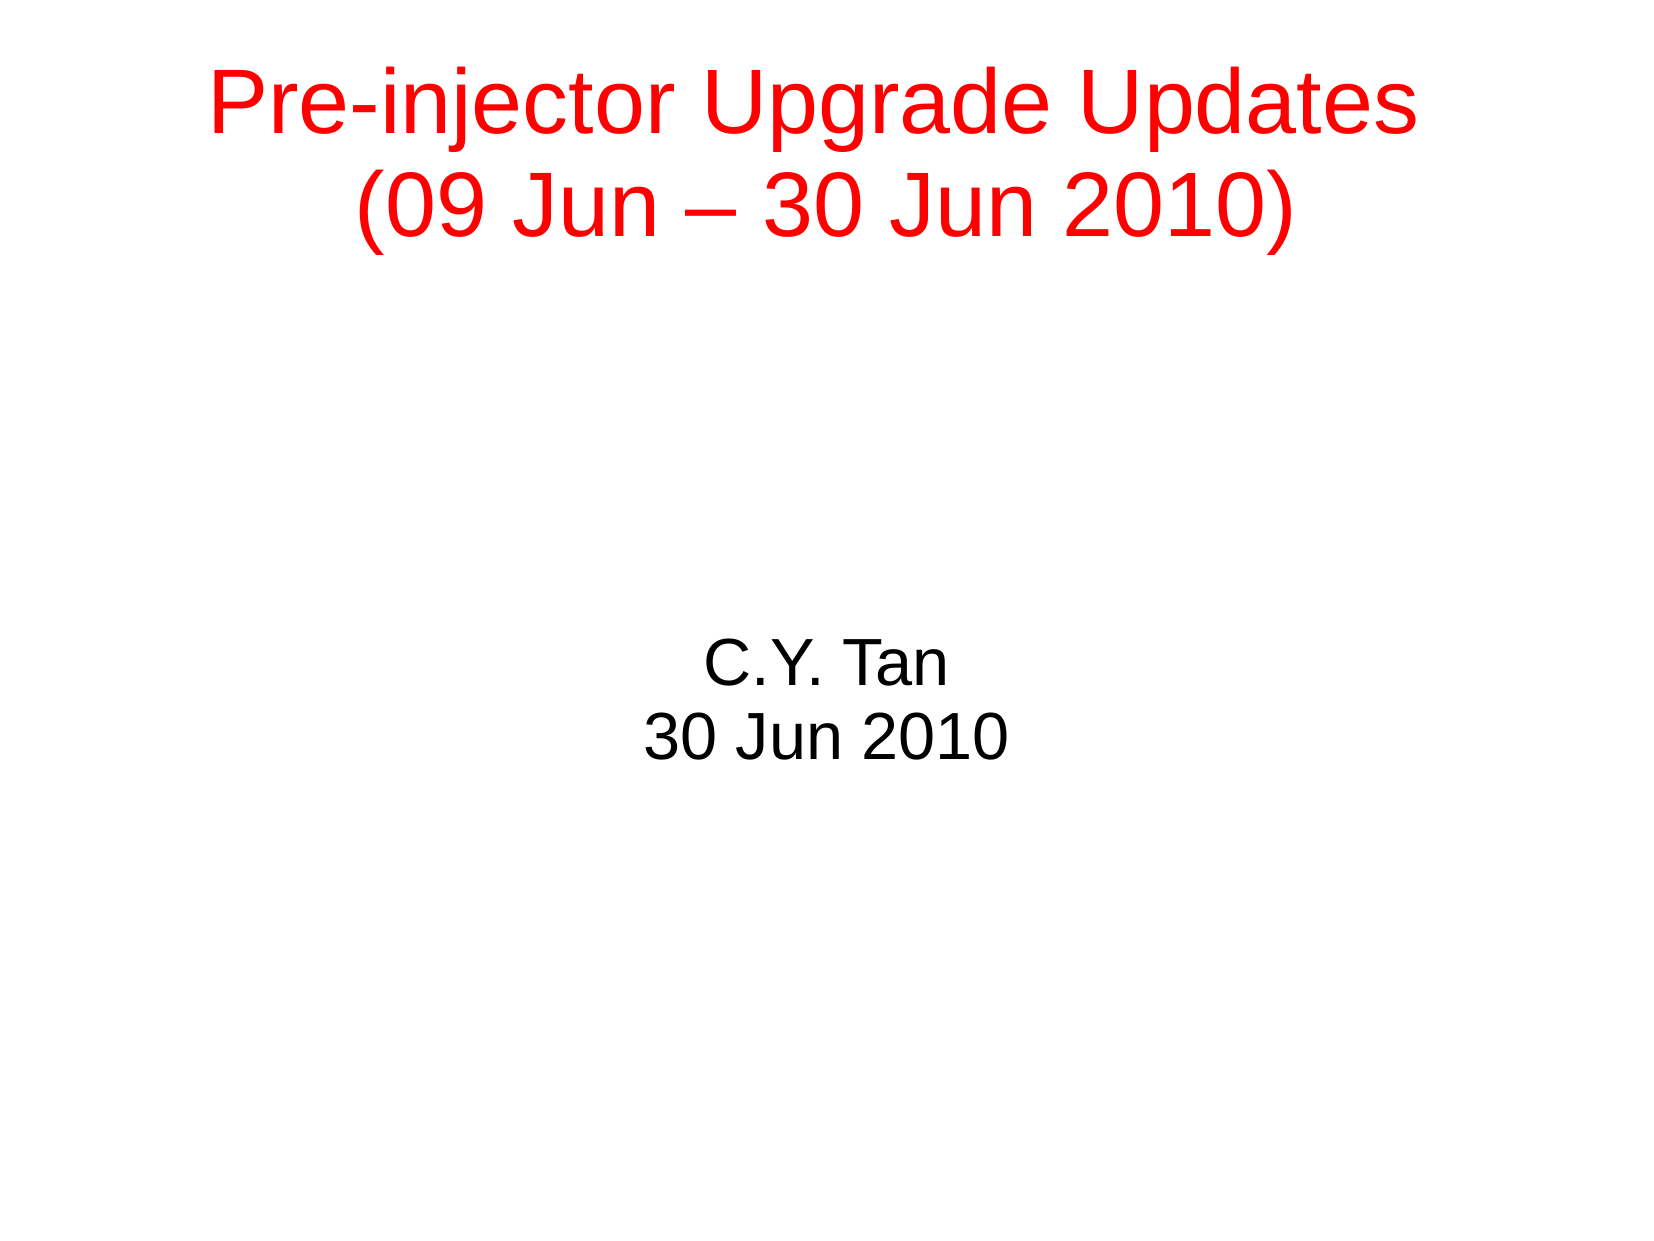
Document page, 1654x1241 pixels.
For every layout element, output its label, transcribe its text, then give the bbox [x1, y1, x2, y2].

subtitle C.Y. Tan 30 Jun 2010 [82, 297, 1571, 1102]
title Pre-injector Upgrade Updates (09 Jun – 30 Jun 2010) [82, 50, 1571, 256]
